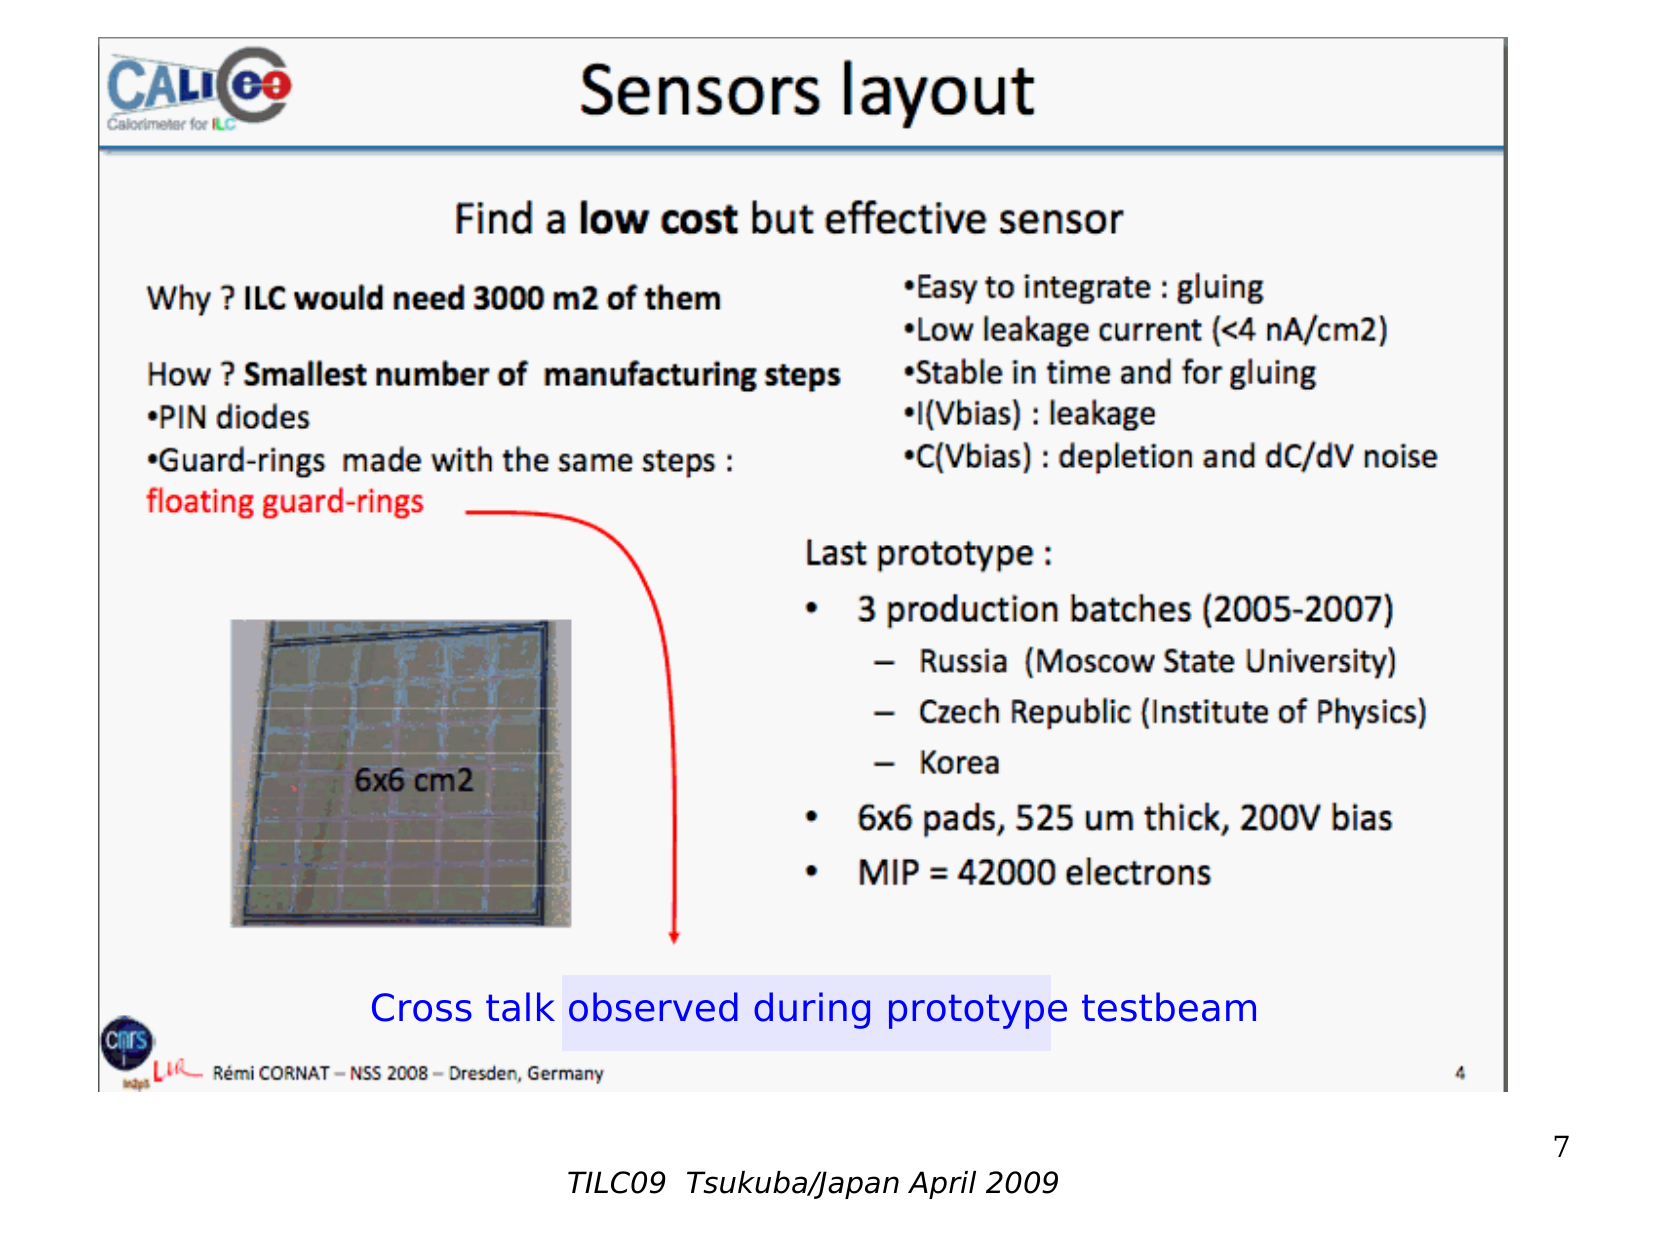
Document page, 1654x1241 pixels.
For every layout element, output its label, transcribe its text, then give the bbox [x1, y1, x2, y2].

text_box Cross talk observed during prototype testbeam [355, 979, 1256, 1039]
text_box [562, 975, 1051, 979]
picture [98, 37, 1508, 1092]
text_box [562, 1039, 1051, 1051]
